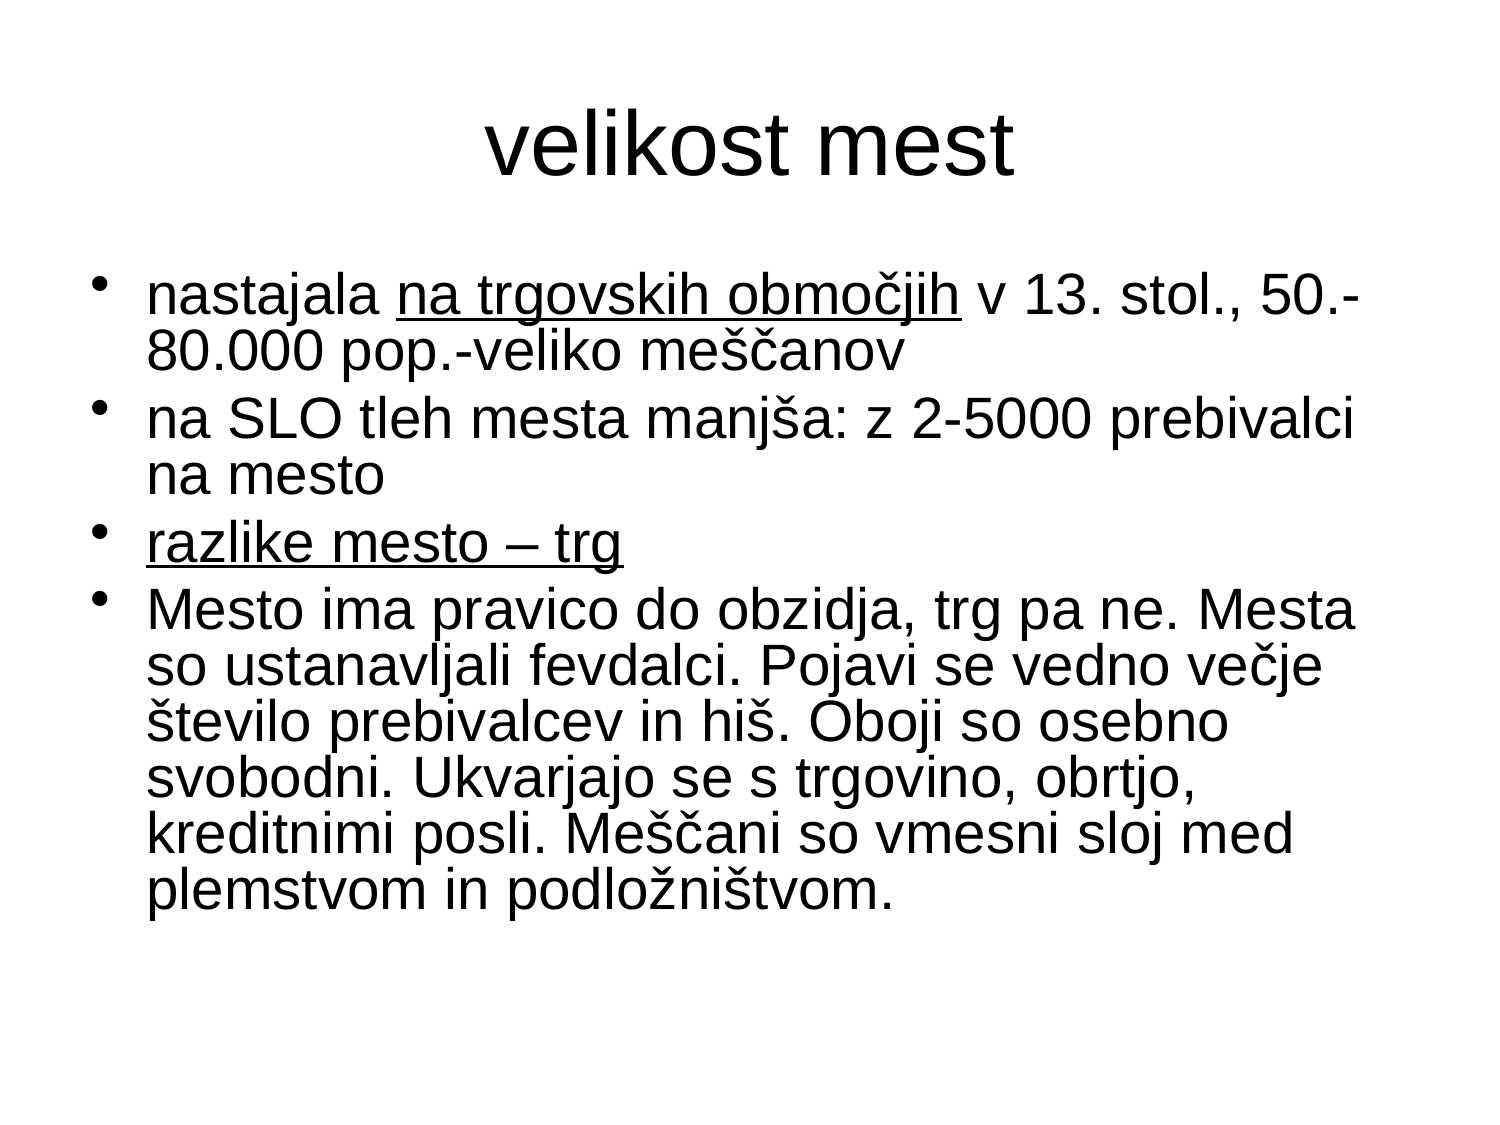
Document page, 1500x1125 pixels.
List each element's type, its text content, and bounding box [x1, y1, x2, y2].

list nastajala na trgovskih območjih v 13. stol., 50.-80.000 pop.-veliko meščanov na SLO tleh mesta manjša: z 2-5000 prebivalci na mesto razlike mesto – trg Mesto ima pravico do obzidja, trg pa ne. Mesta so ustanavljali fevdalci. Pojavi se vedno večje število prebivalcev in hiš. Oboji so osebno svobodni. Ukvarjajo se s trgovino, obrtjo, kreditnimi posli. Meščani so vmesni sloj med plemstvom in podložništvom. [75, 262, 1425, 1005]
title velikost mest [75, 45, 1425, 233]
